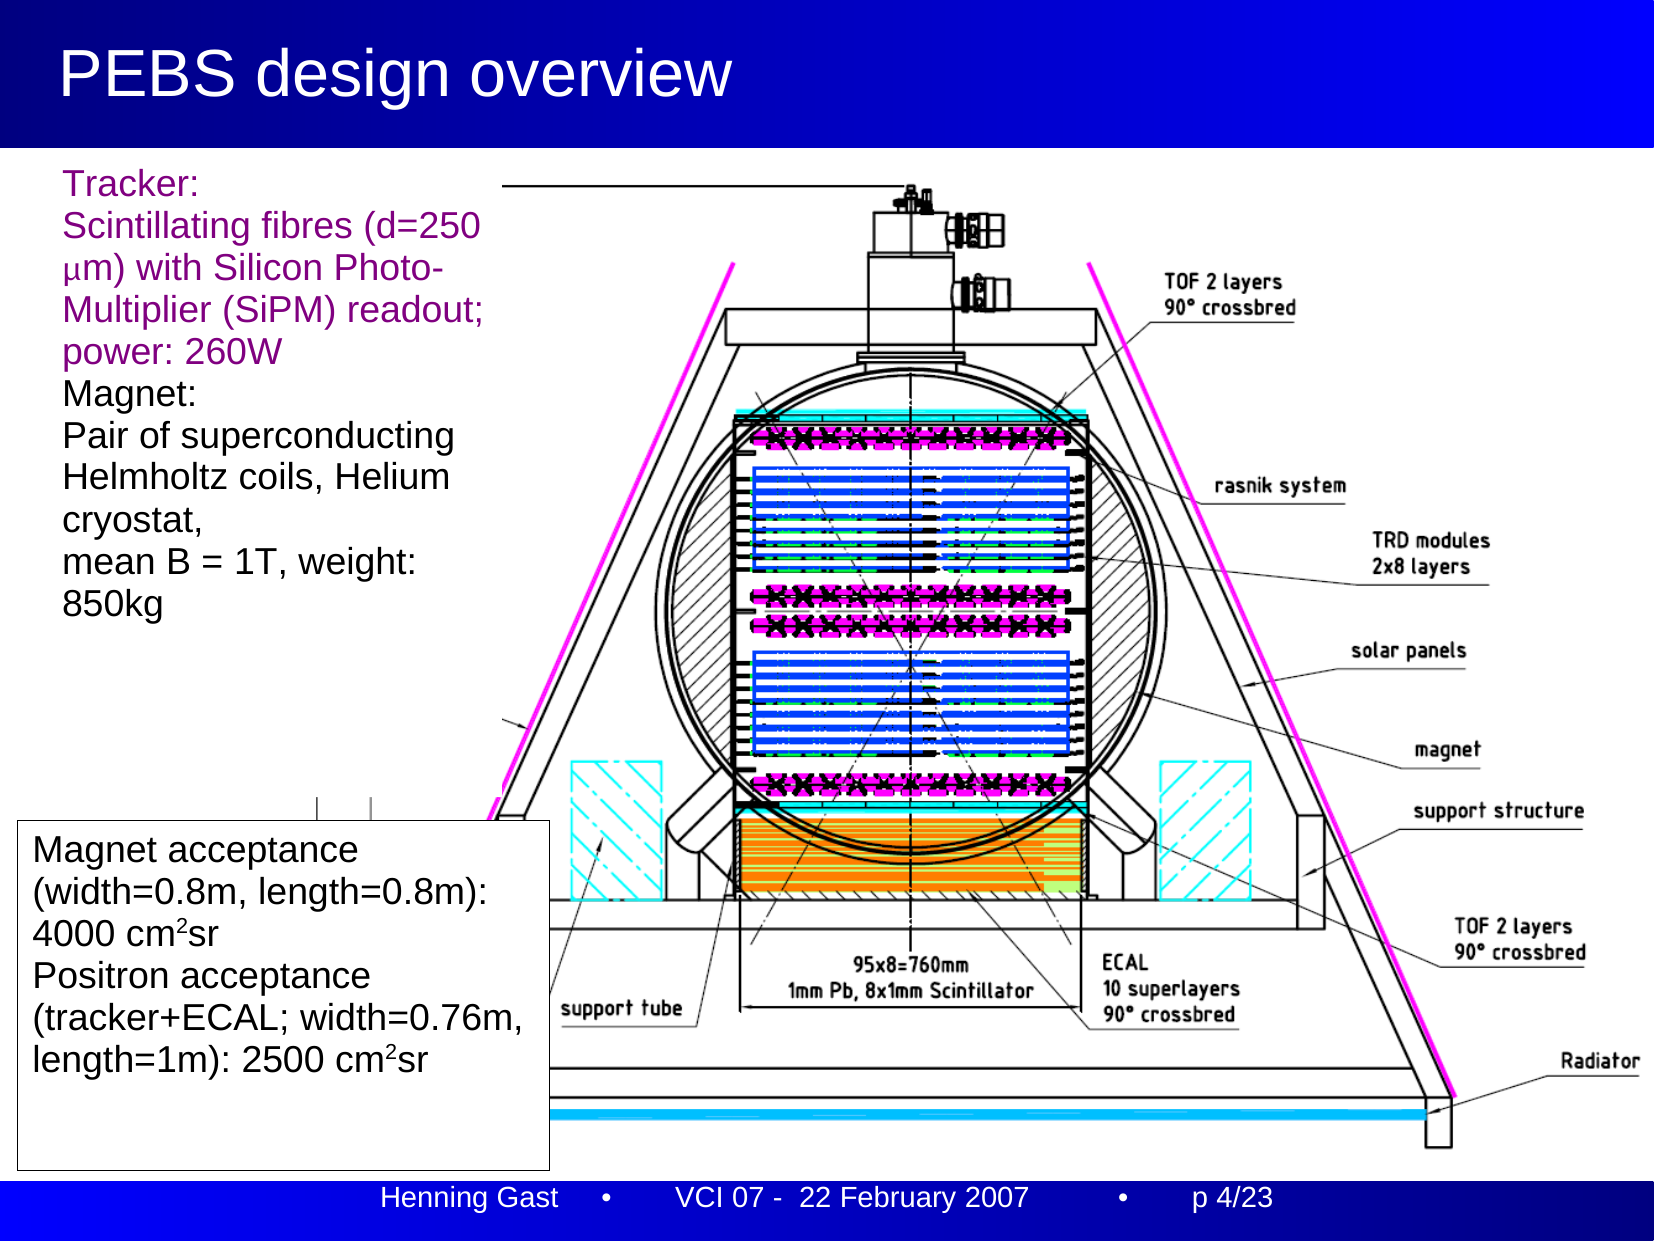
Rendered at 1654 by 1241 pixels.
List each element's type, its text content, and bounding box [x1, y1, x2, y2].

text_box Tracker: Scintillating fibres (d=250 m) with Silicon Photo-Multiplier (SiPM) readout; power: 260W Magnet: Pair of superconducting Helmholtz coils, Helium cryostat, mean B = 1T, weight: 850kg [47, 154, 502, 798]
title PEBS design overview [0, 0, 1654, 148]
picture [283, 177, 1647, 1152]
text_box Magnet acceptance (width=0.8m, length=0.8m): 4000 cm2sr Positron acceptance (tracker+ECAL; width=0.76m, length=1m): 2500 cm2sr [17, 820, 550, 1171]
